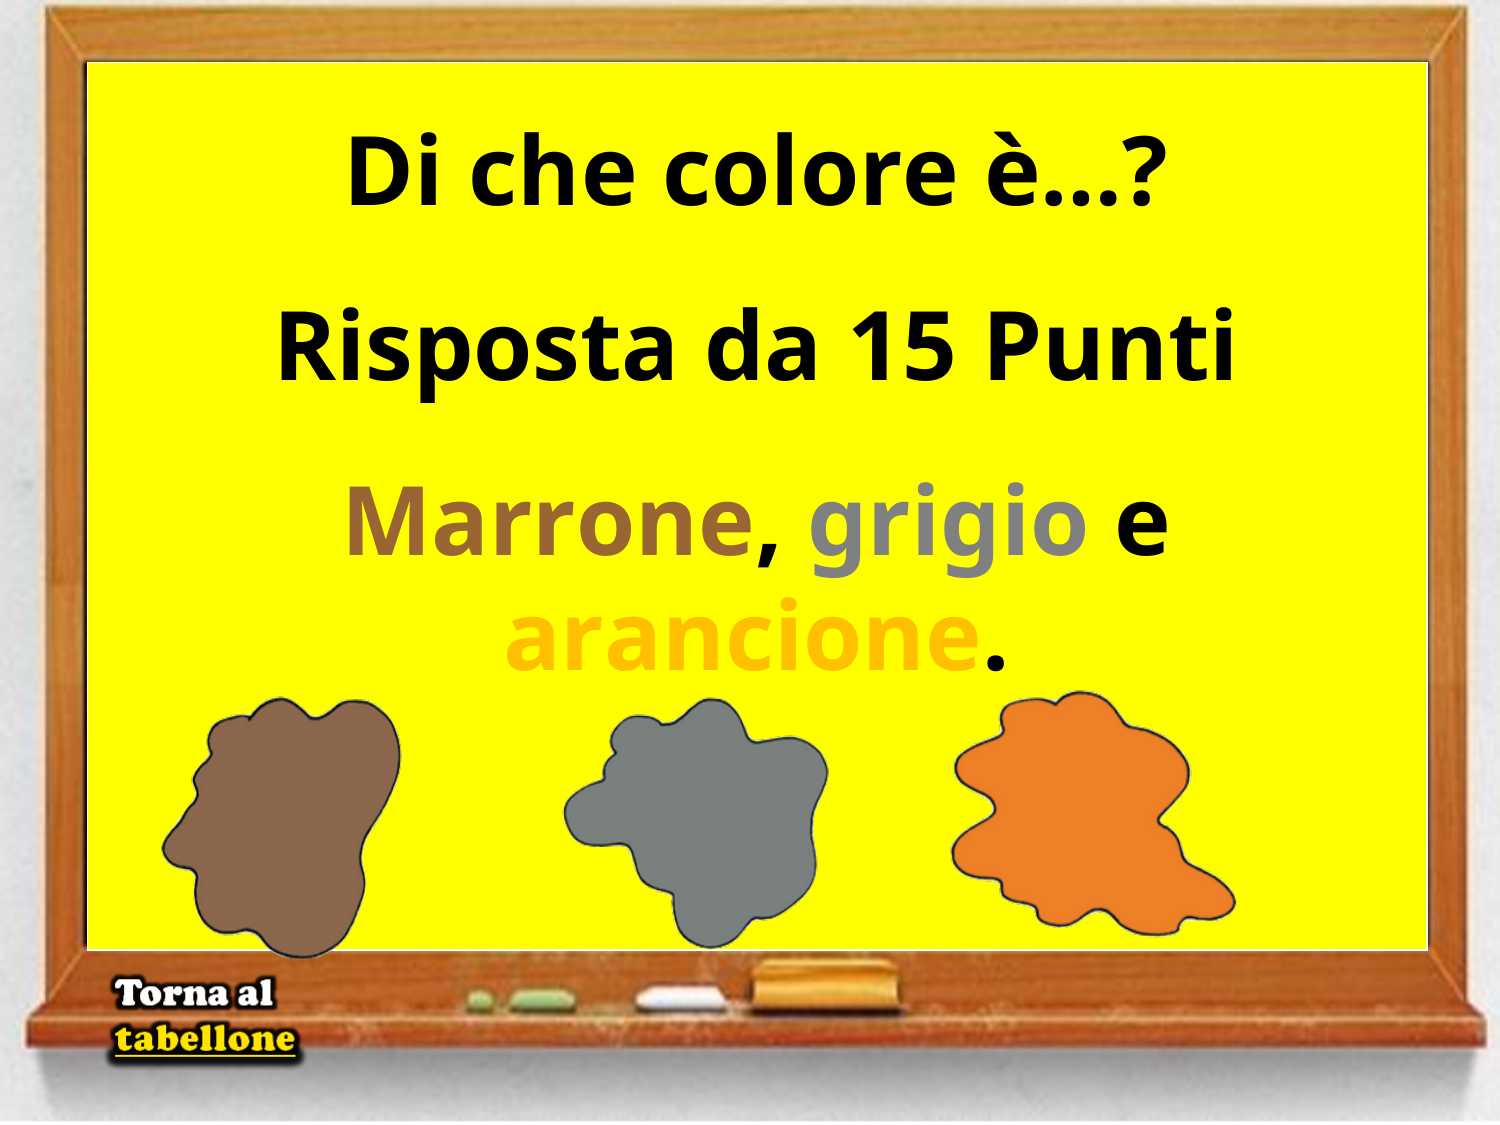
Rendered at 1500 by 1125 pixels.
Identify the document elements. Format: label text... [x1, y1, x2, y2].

text_box Di che colore è…? Risposta da 15 Punti Marrone, grigio e arancione. [87, 102, 1426, 1048]
picture [0, 0, 1500, 1125]
text_box [87, 62, 1428, 950]
